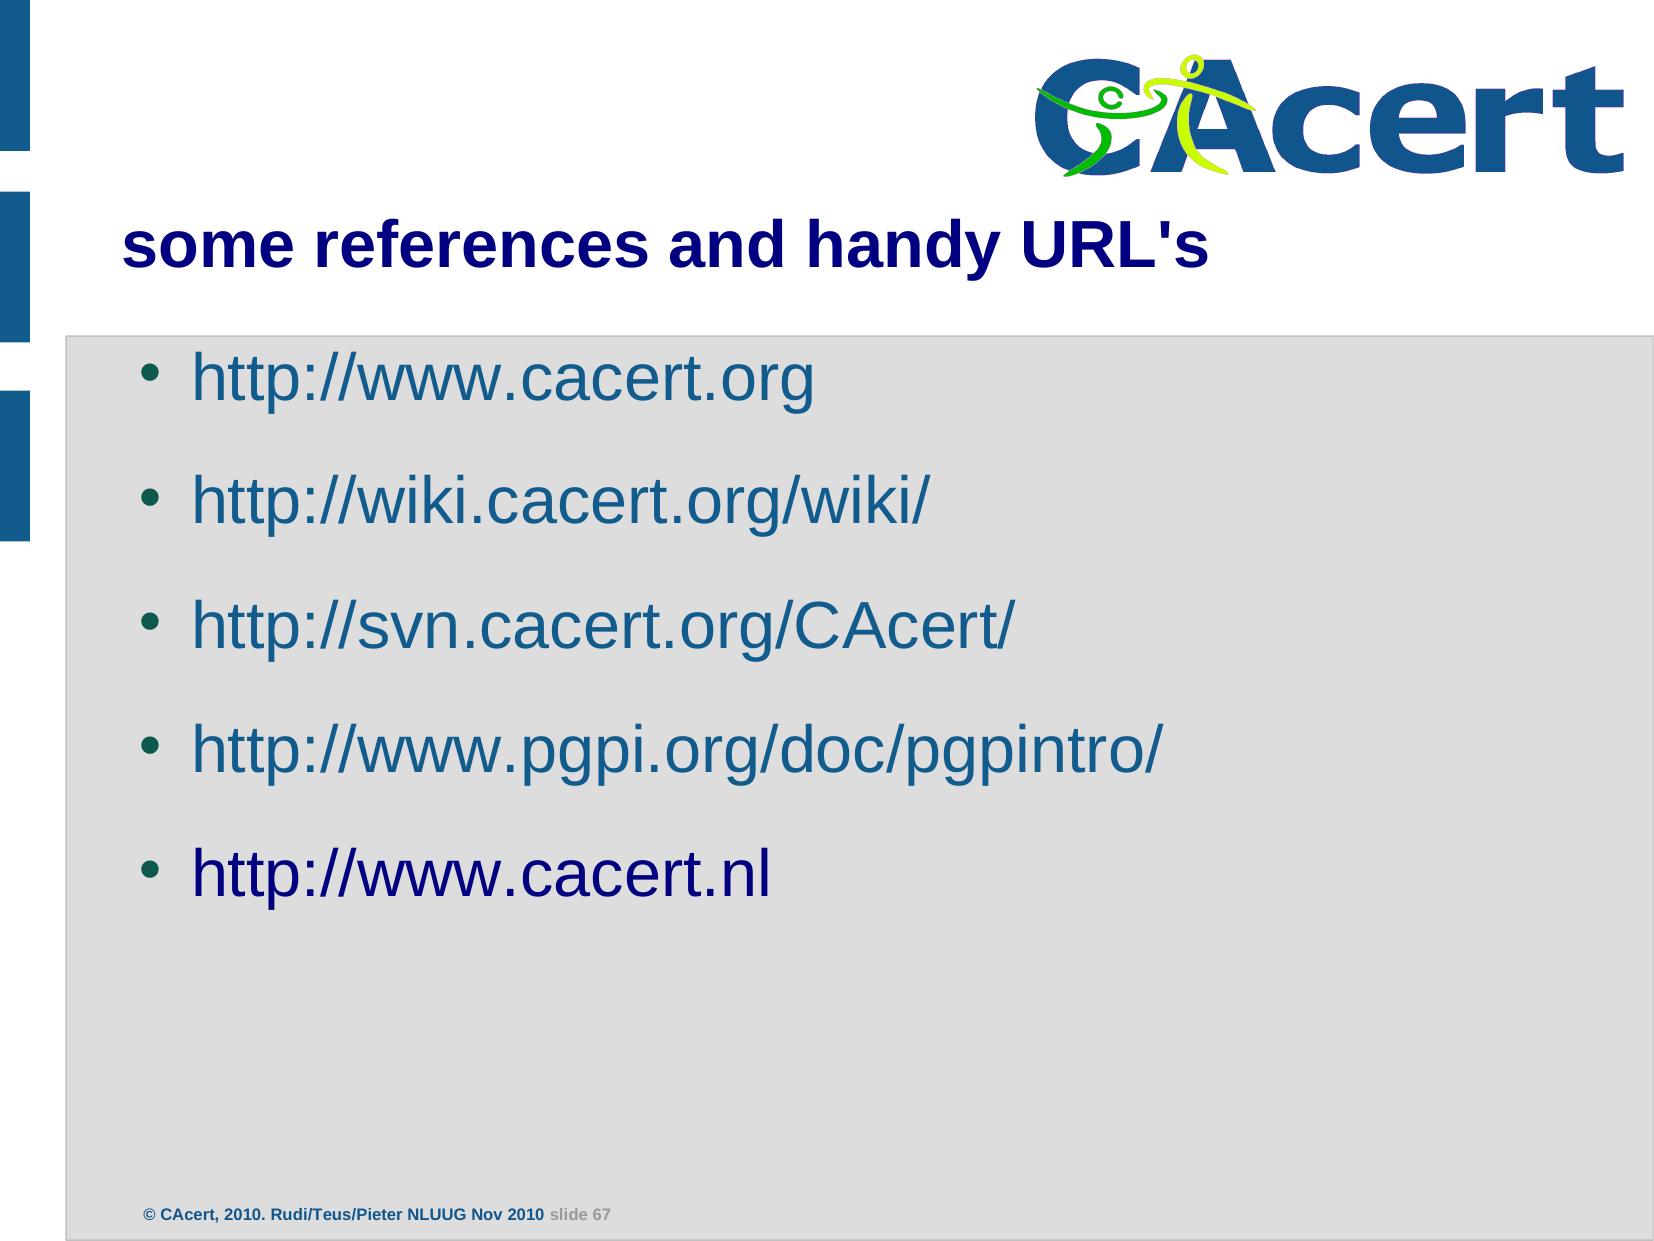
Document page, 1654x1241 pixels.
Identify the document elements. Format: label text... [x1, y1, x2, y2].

list http://www.cacert.org http://wiki.cacert.org/wiki/ http://svn.cacert.org/CAcert/ http://www.pgpi.org/doc/pgpintro/ http://www.cacert.nl [121, 344, 1595, 1152]
picture [1033, 53, 1625, 178]
title some references and handy URL's [121, 177, 1533, 316]
